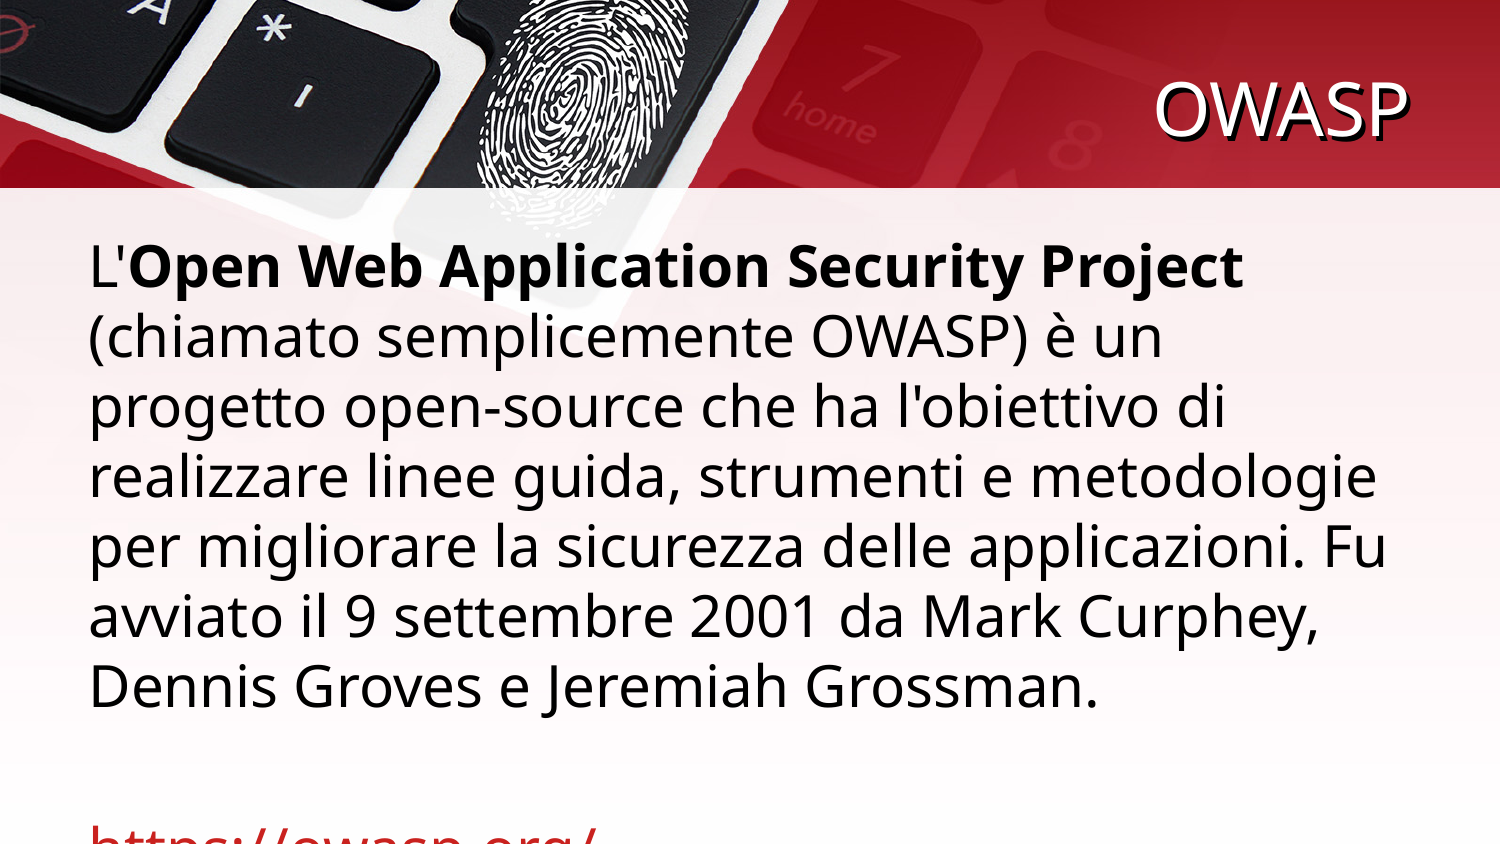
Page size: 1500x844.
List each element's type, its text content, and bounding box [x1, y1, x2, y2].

picture [0, 0, 1500, 844]
list L'Open Web Application Security Project (chiamato semplicemente OWASP) è un progetto open-source che ha l'obiettivo di realizzare linee guida, strumenti e metodologie per migliorare la sicurezza delle applicazioni. Fu avviato il 9 settembre 2001 da Mark Curphey, Dennis Groves e Jeremiah Grossman. https://owasp.org/ [73, 221, 1427, 773]
title OWASP [73, 46, 1427, 168]
